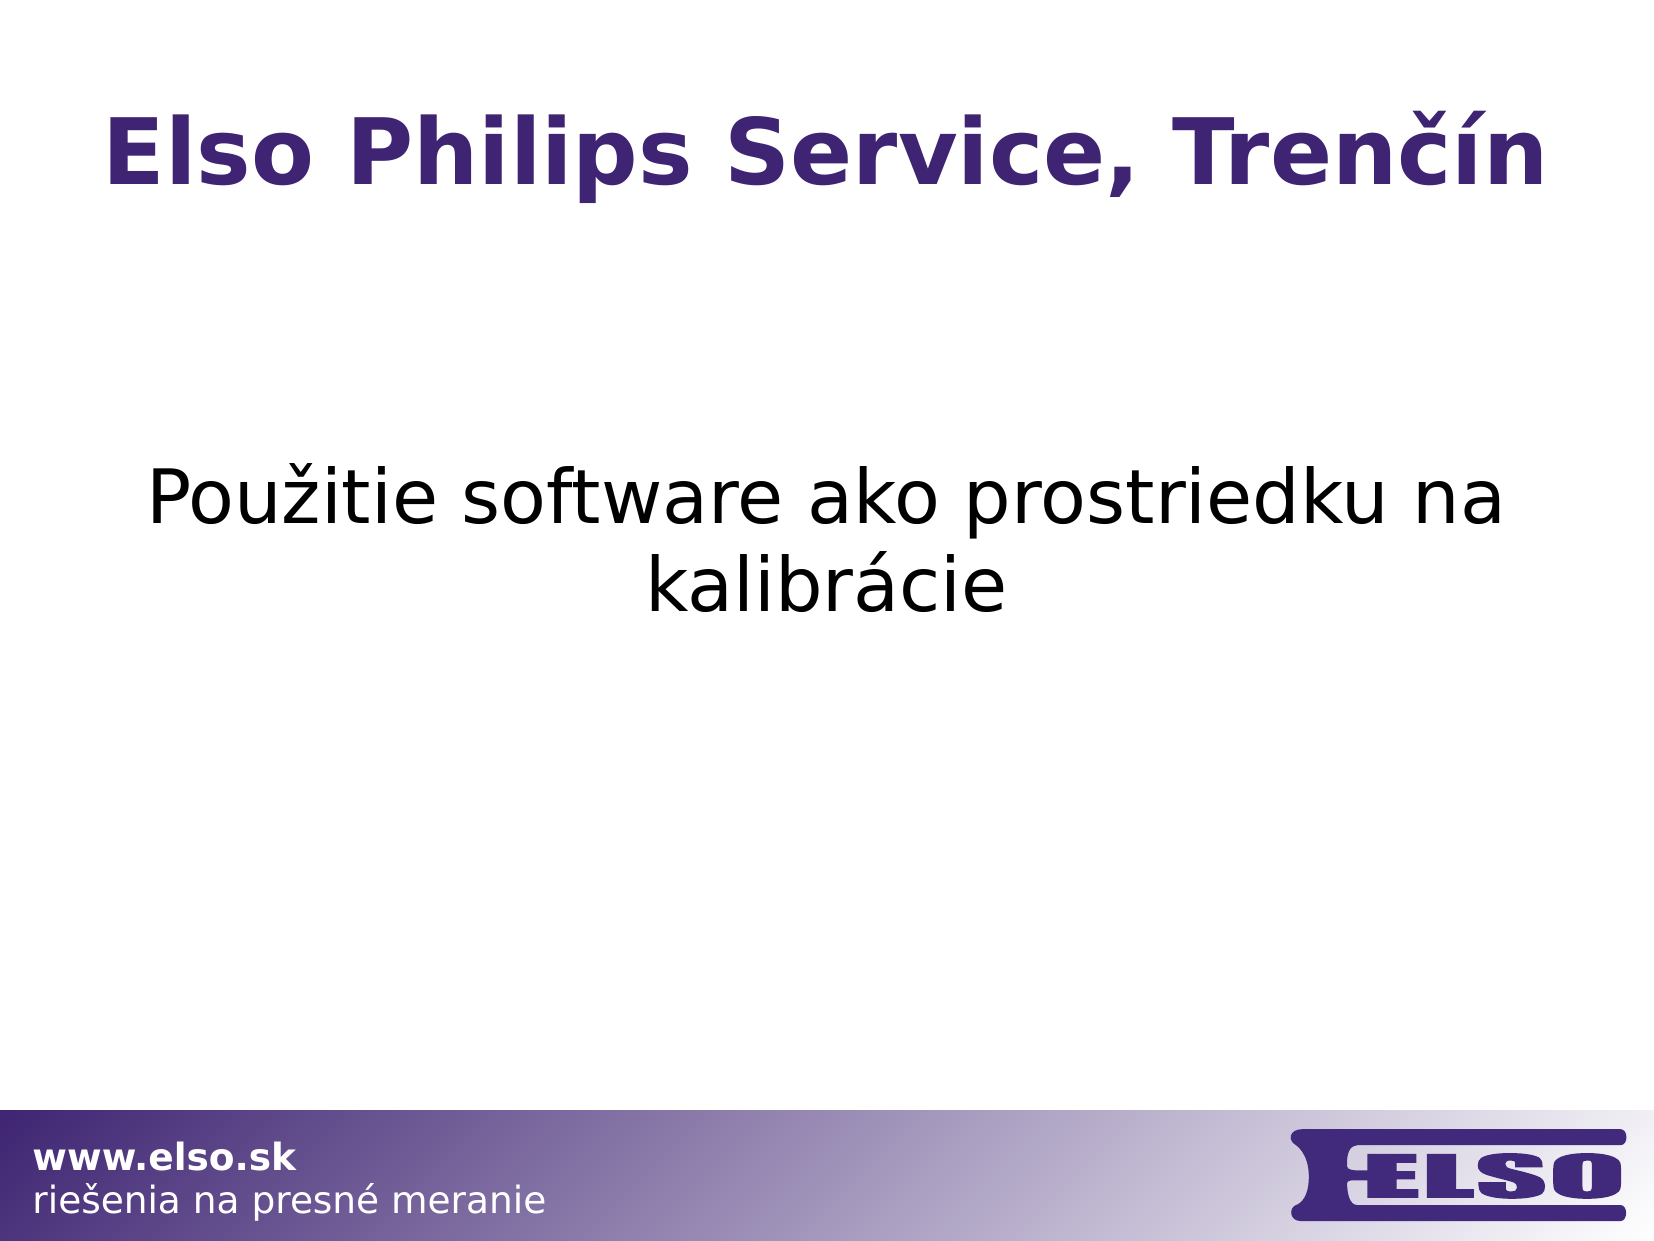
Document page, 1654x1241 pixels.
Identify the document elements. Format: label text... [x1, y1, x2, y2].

subtitle Použitie software ako prostriedku na kalibrácie Marián Hubinský [82, 290, 1571, 910]
title Elso Philips Service, Trenčín [82, 49, 1571, 257]
